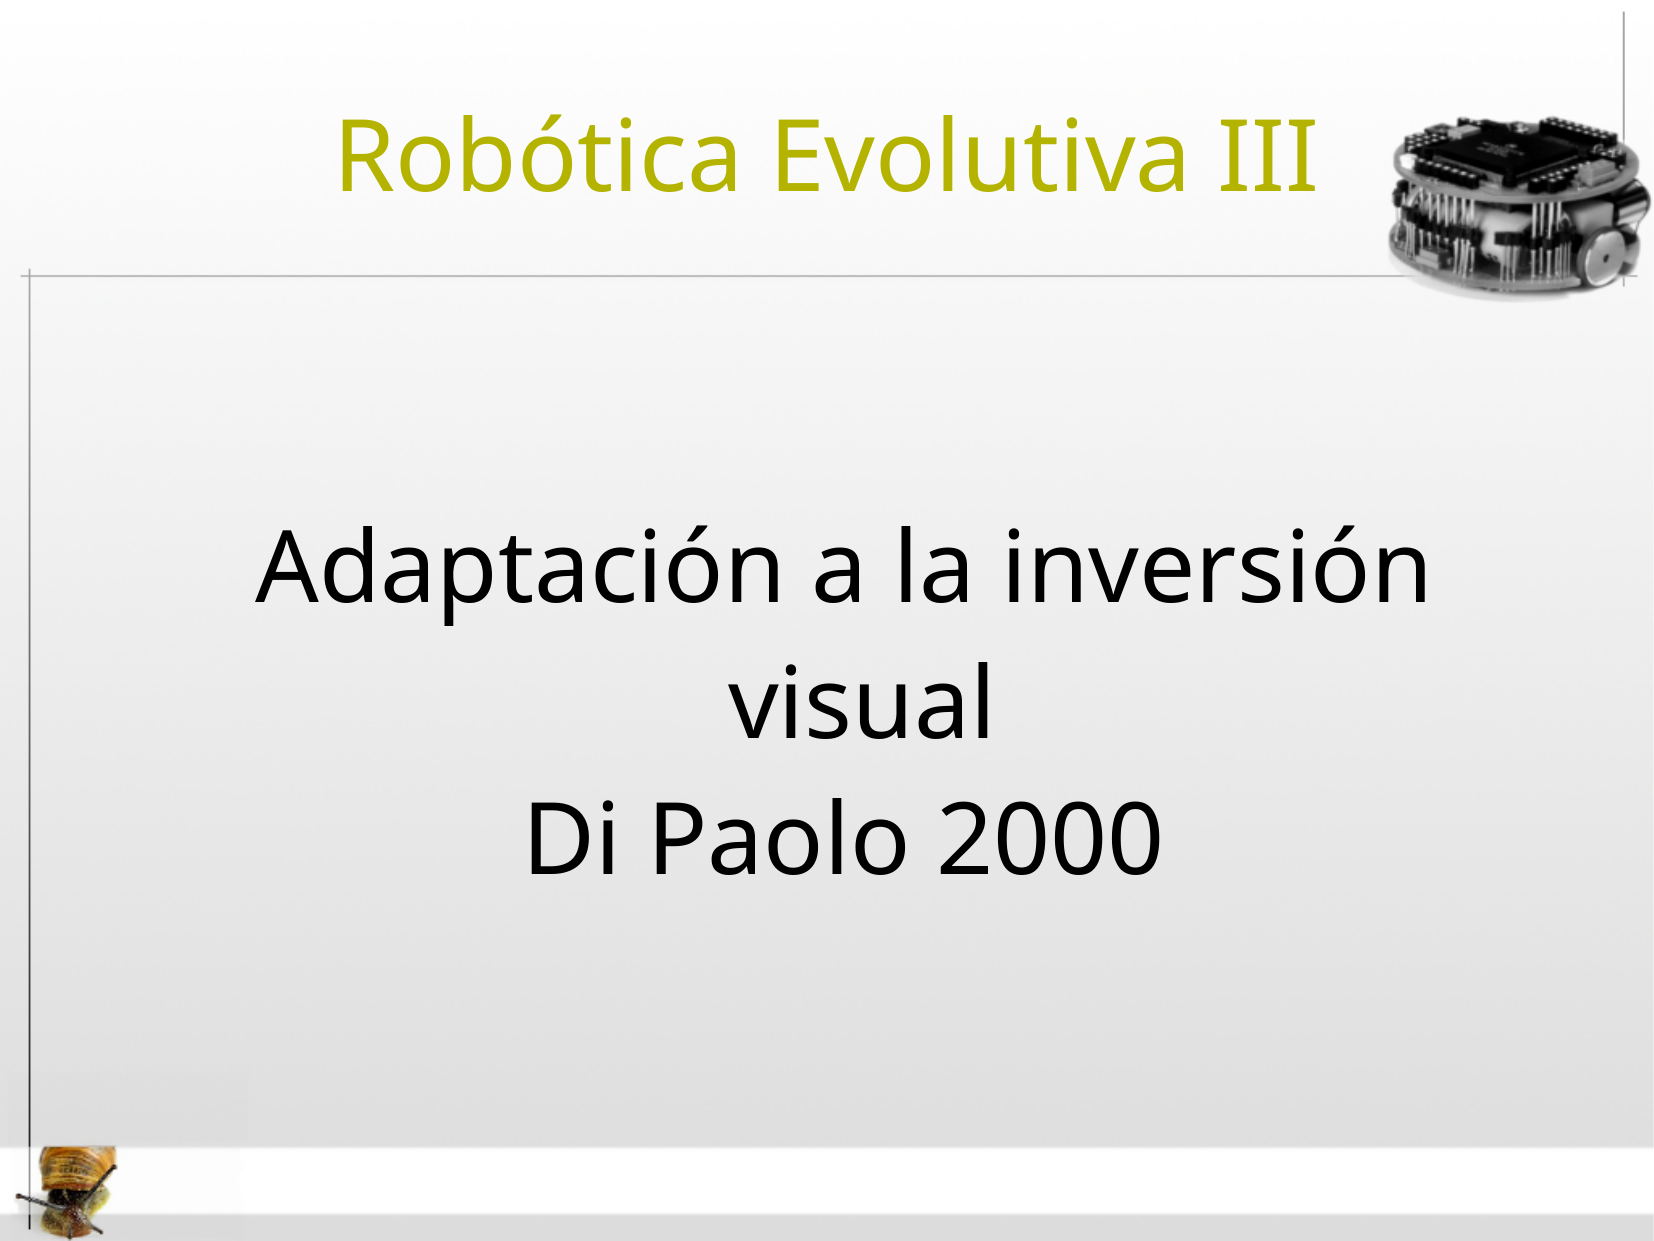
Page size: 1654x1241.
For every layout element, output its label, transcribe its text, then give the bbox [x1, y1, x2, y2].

title Robótica Evolutiva III [82, 49, 1571, 257]
picture [0, 0, 1654, 1241]
subtitle Adaptación a la inversión visual Di Paolo 2000 [82, 297, 1571, 1102]
